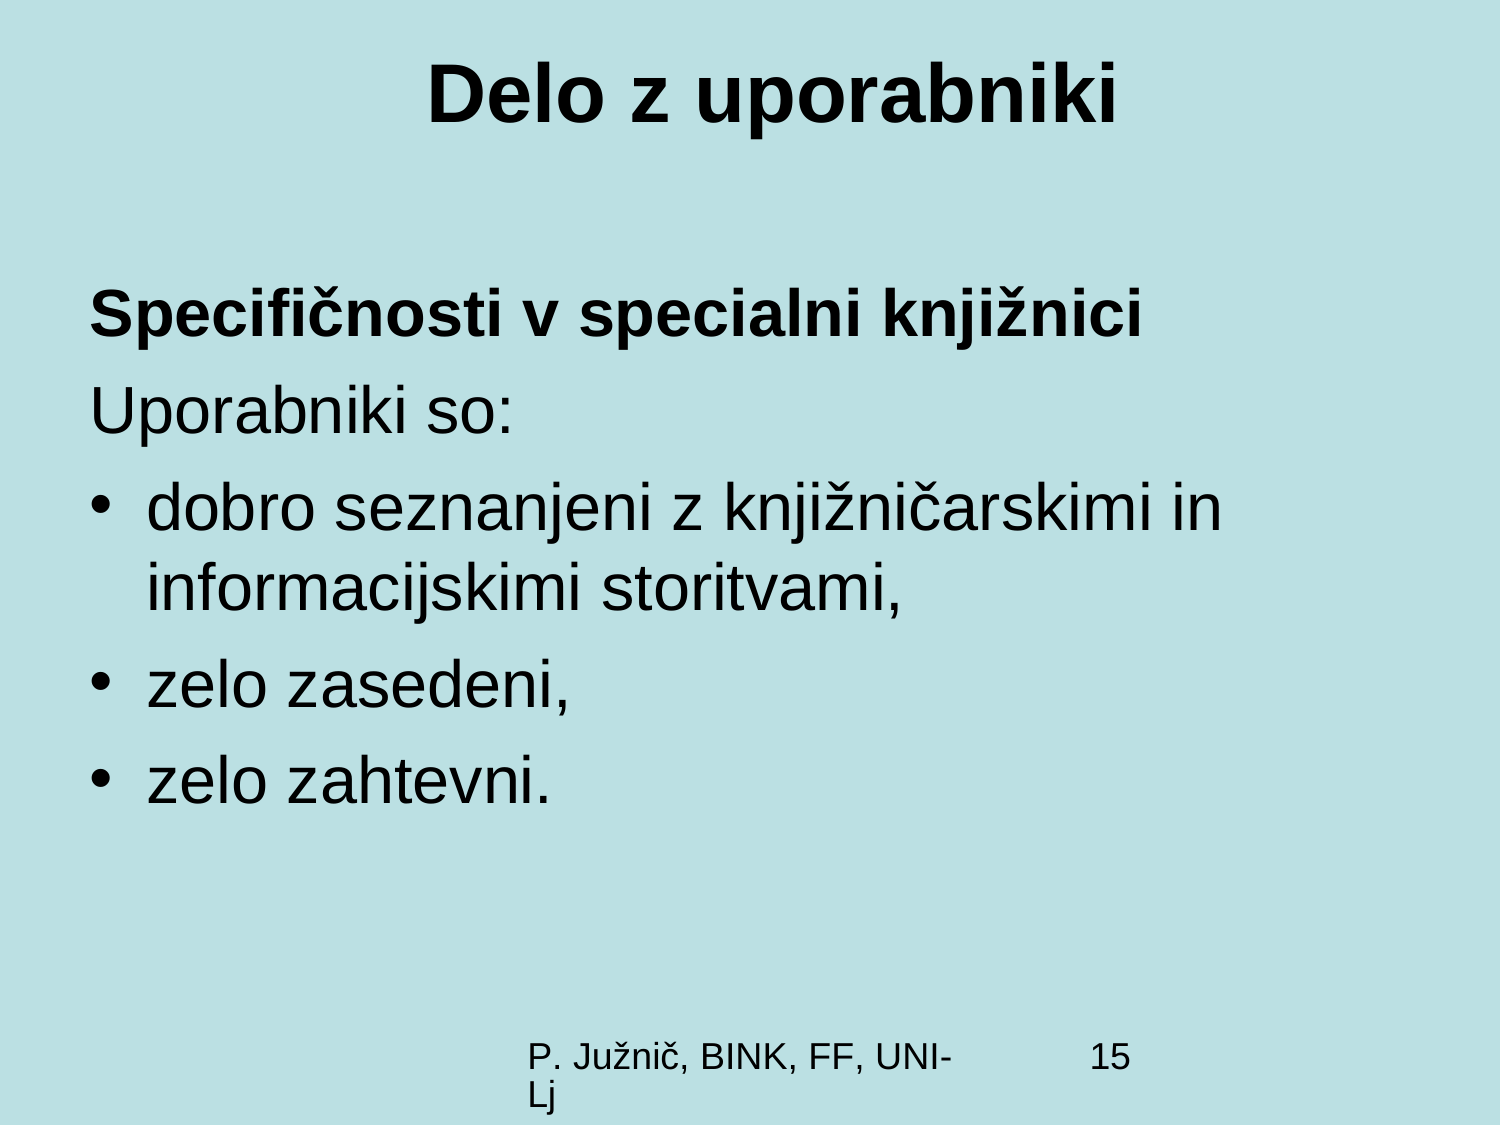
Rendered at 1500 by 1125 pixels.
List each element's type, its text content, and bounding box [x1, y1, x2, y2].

list Specifičnosti v specialni knjižnici Uporabniki so: dobro seznanjeni z knjižničarskimi in informacijskimi storitvami, zelo zasedeni, zelo zahtevni. [75, 262, 1426, 1006]
title Delo z uporabniki [75, 31, 1426, 247]
